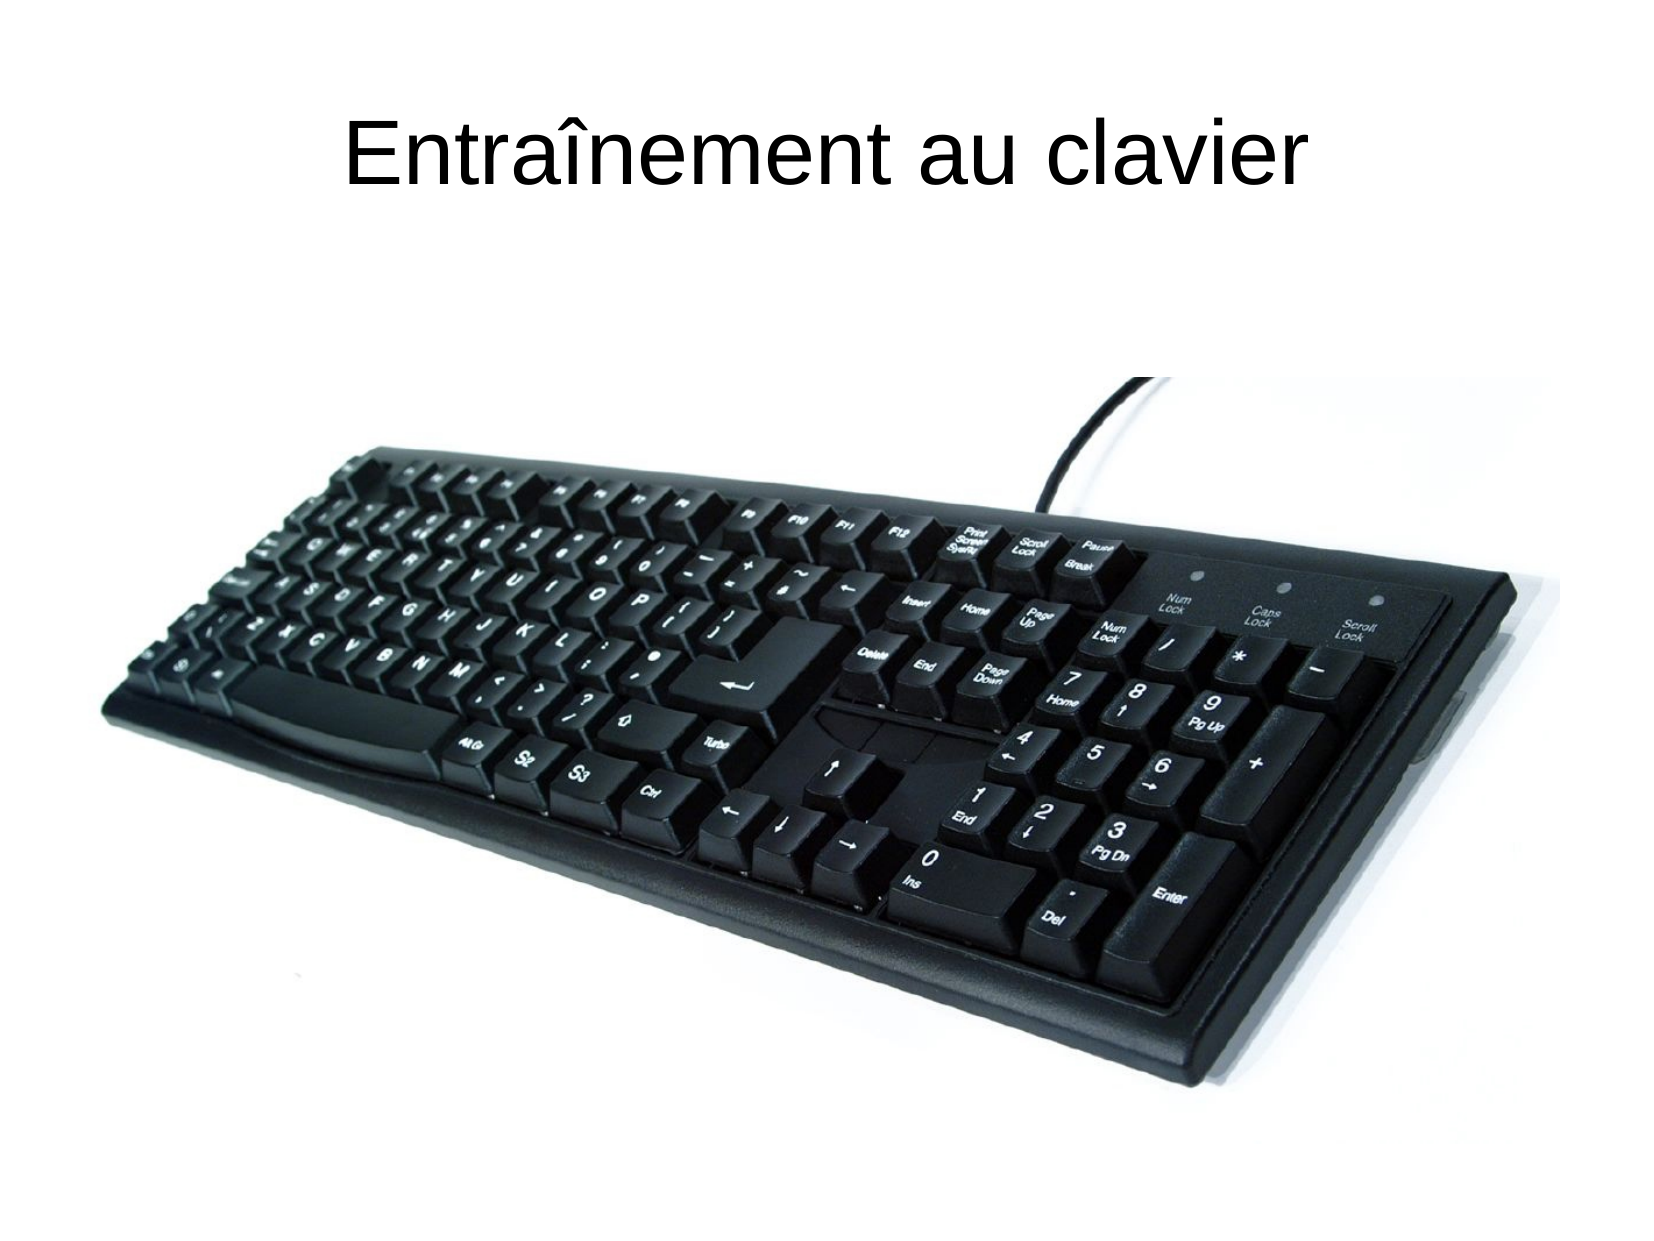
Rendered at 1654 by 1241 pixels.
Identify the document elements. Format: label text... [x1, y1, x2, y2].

title Entraînement au clavier [82, 49, 1571, 257]
picture [70, 377, 1560, 1145]
